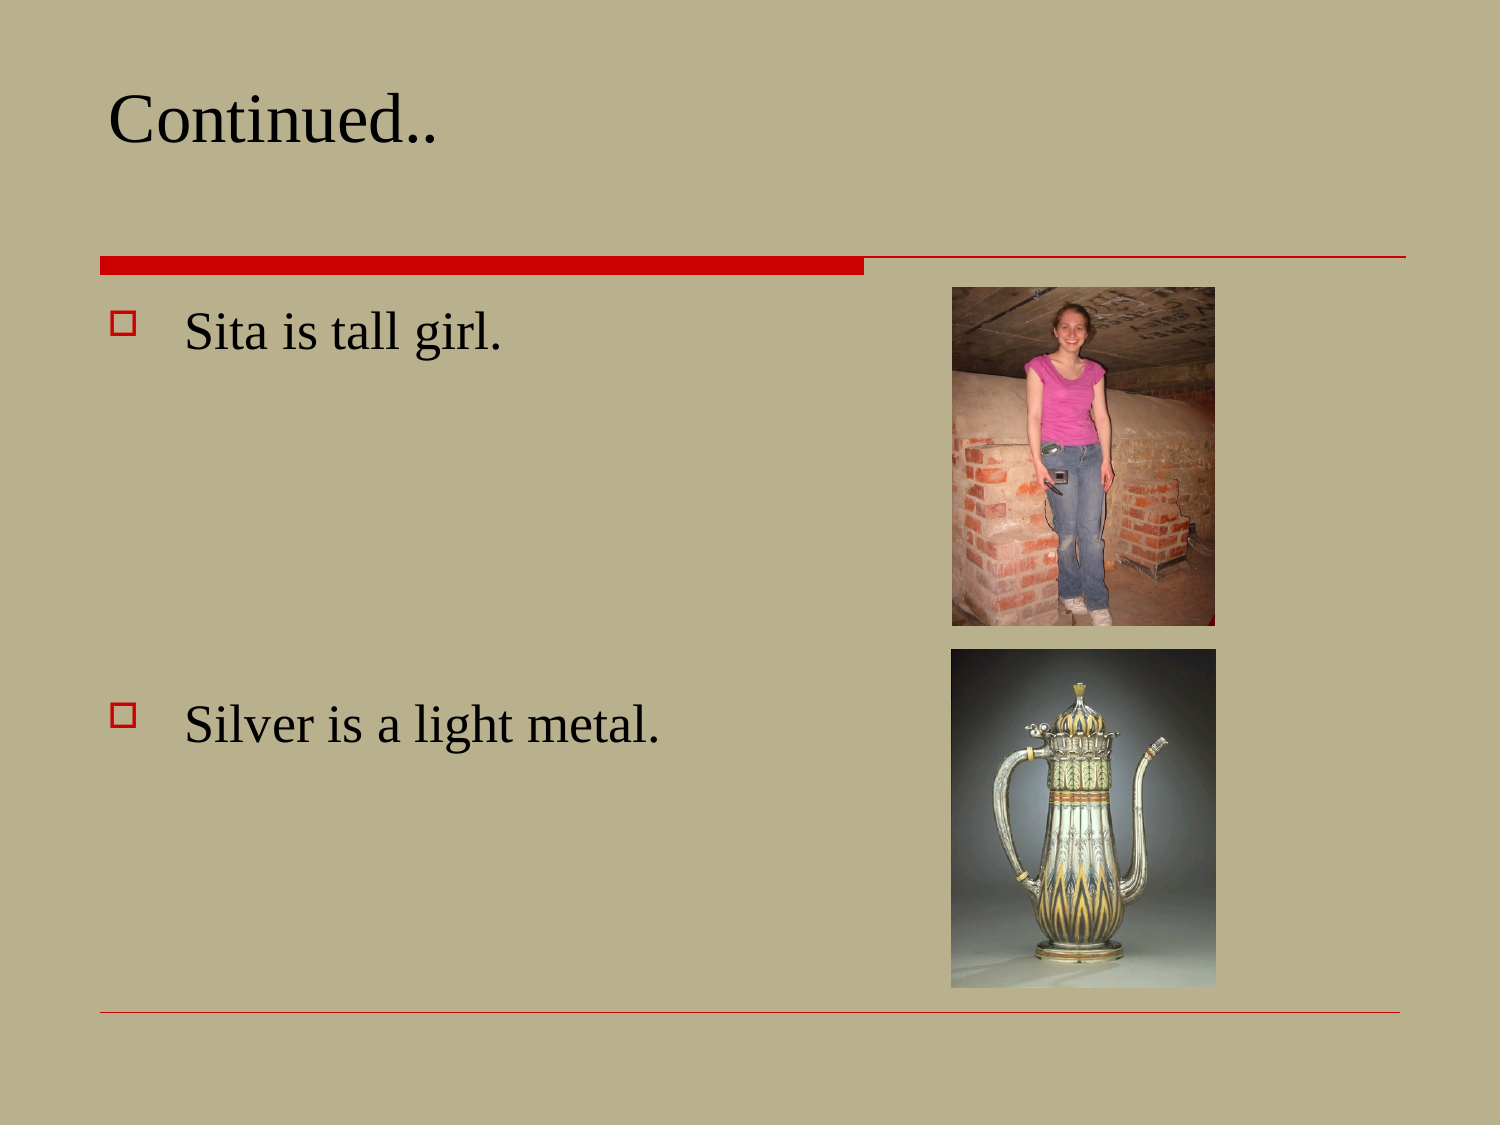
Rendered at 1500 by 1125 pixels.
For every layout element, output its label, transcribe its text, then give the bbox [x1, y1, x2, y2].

title Continued.. [94, 49, 1407, 250]
list Sita is tall girl. Silver is a light metal. [92, 287, 738, 988]
picture [952, 287, 1215, 626]
picture [951, 649, 1216, 988]
